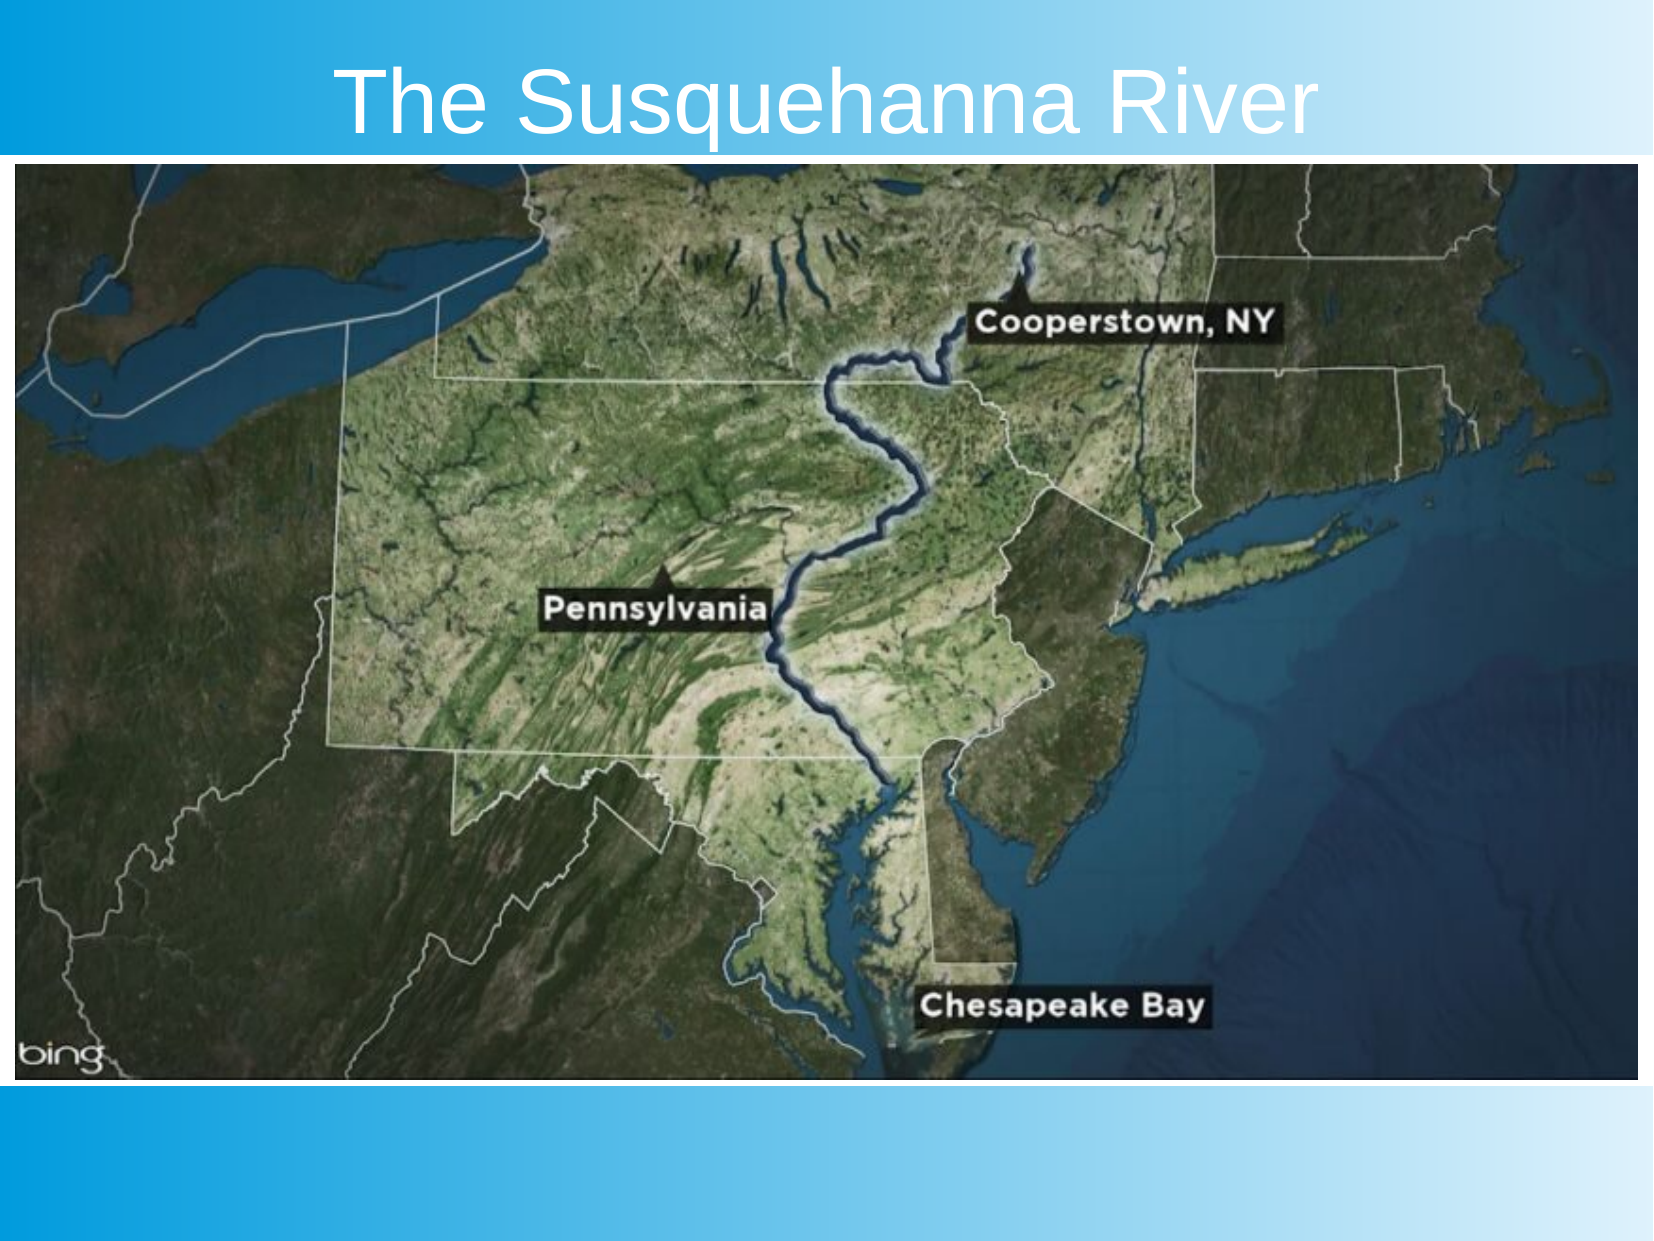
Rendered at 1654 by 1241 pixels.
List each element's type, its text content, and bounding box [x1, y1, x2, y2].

picture [15, 164, 1638, 1081]
title The Susquehanna River [82, 49, 1571, 155]
